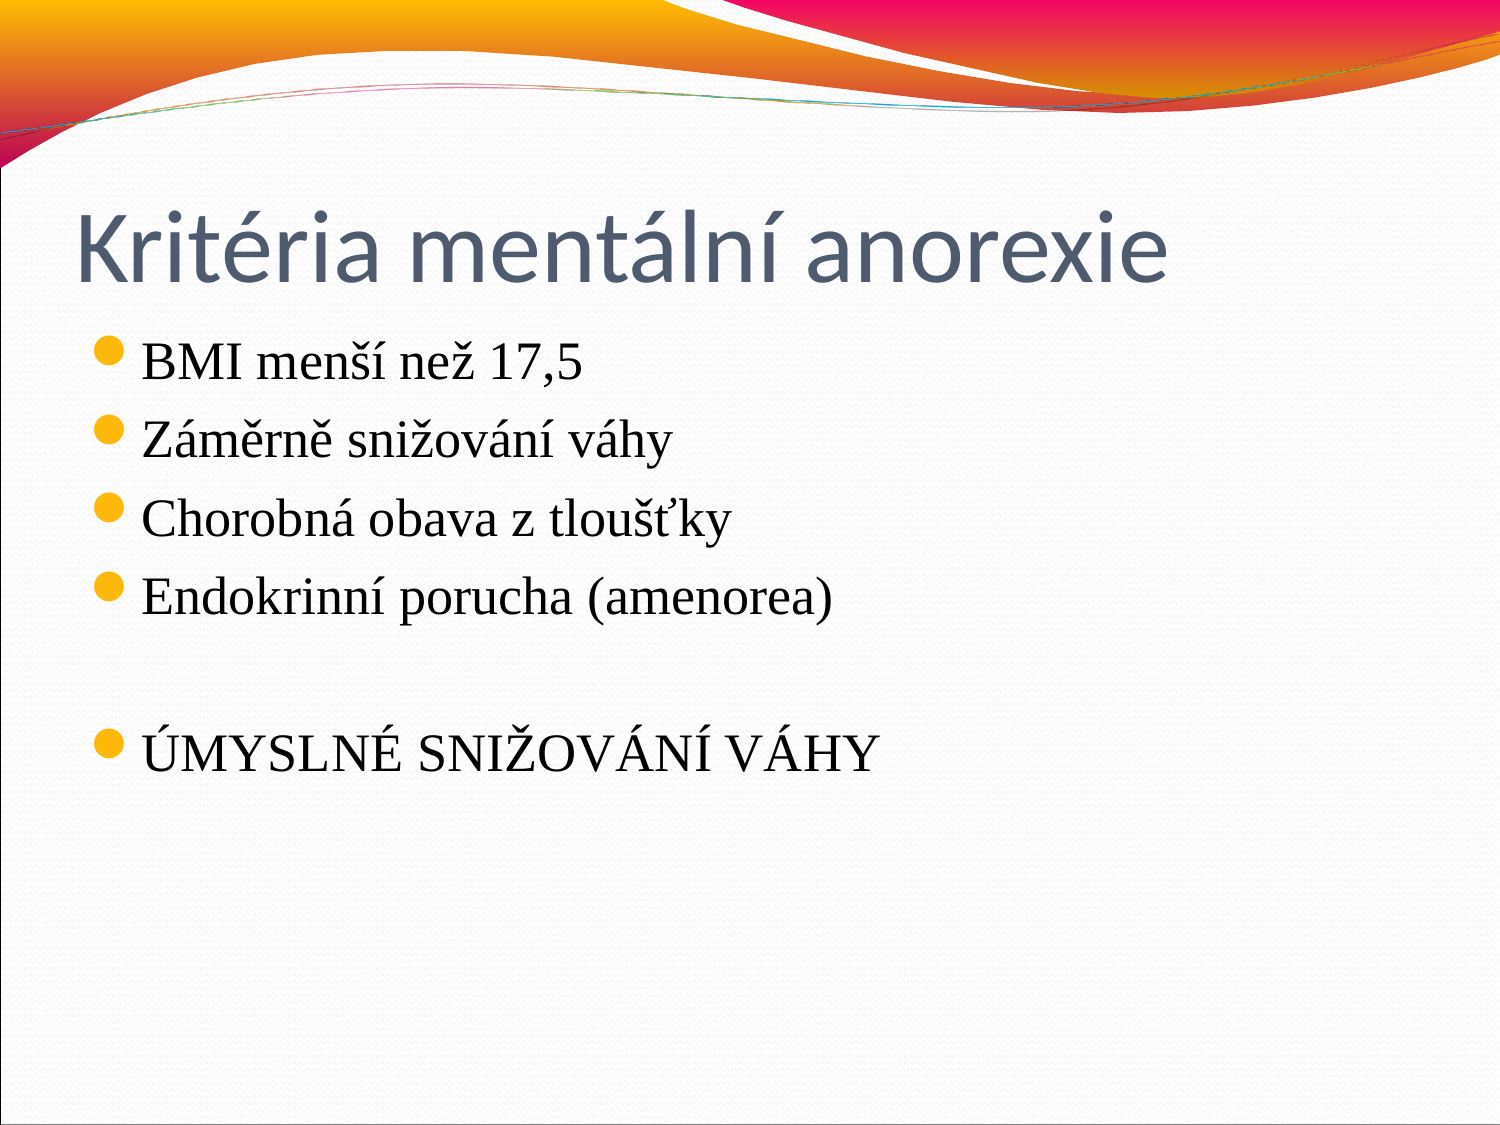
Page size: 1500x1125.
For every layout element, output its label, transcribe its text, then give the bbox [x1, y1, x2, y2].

text_box Kritéria mentální anorexie [75, 115, 1426, 304]
text_box BMI menší než 17,5 Záměrně snižování váhy Chorobná obava z tloušťky Endokrinní porucha (amenorea) ÚMYSLNÉ SNIŽOVÁNÍ VÁHY [75, 317, 1426, 1038]
